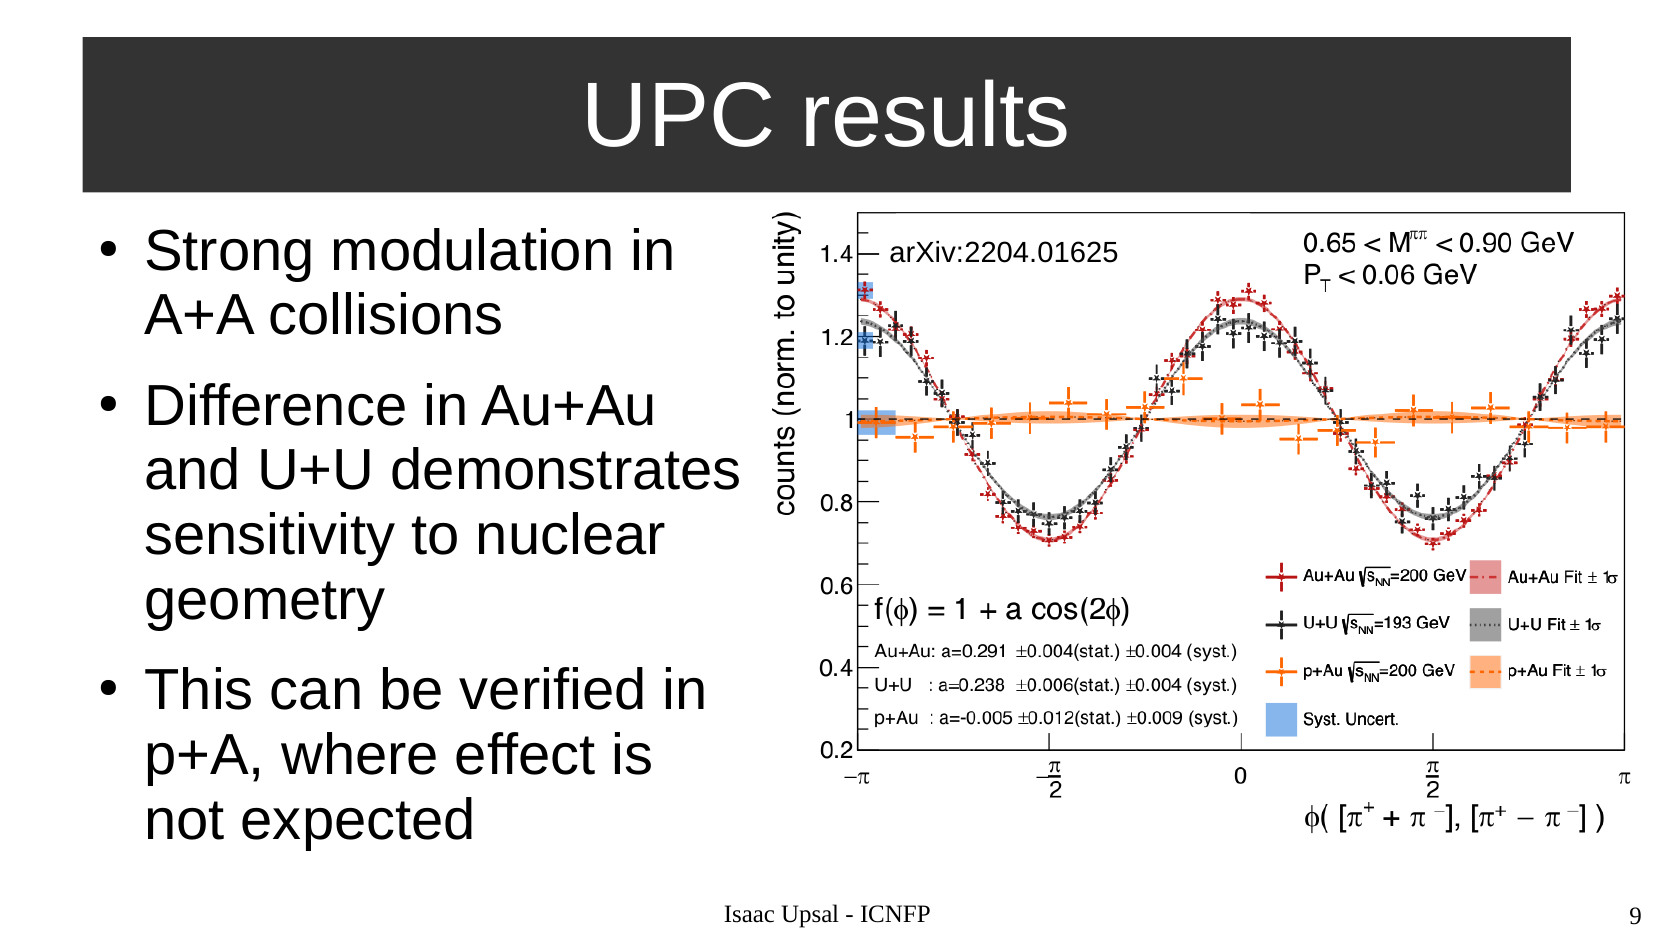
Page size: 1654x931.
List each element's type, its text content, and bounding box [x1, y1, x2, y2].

list Strong modulation in A+A collisions Difference in Au+Au and U+U demonstrates sensitivity to nuclear geometry This can be verified in p+A, where effect is not expected [82, 217, 751, 871]
text_box arXiv:2204.01625 [874, 228, 1258, 277]
title UPC results [82, 37, 1571, 193]
picture [762, 202, 1636, 841]
